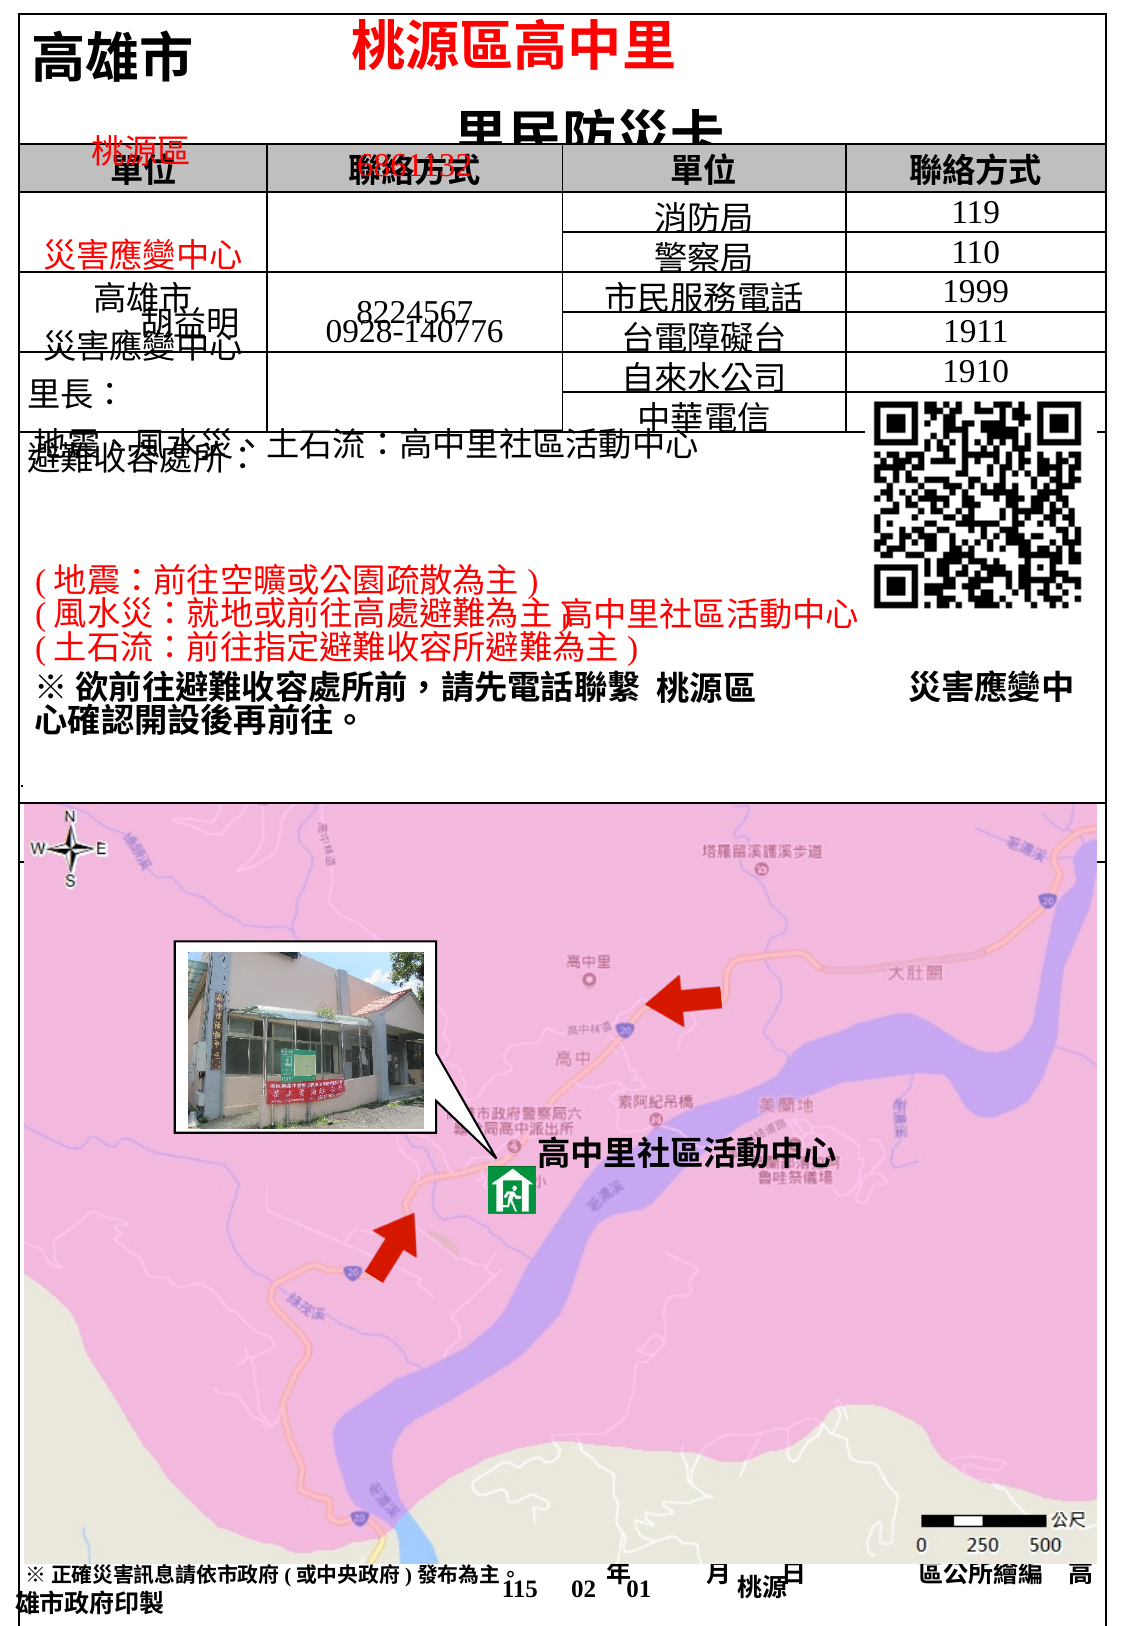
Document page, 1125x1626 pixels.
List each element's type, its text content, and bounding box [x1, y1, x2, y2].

list 胡益明 [113, 285, 268, 366]
list 02 [552, 1571, 610, 1608]
picture [24, 804, 1097, 1564]
list 6861132 [267, 126, 563, 207]
list 桃源區 [623, 664, 790, 716]
title 桃源區高中里 [265, 18, 763, 77]
list 地震、風水災、土石流：高中里社區活動中心 [19, 422, 865, 499]
picture [865, 394, 1097, 621]
list 地震、風水災、土石流：高中里社區活動中心 [1097, 422, 1106, 499]
list 0928-140776 [267, 292, 563, 373]
text_box [174, 941, 497, 1159]
list 01 [610, 1571, 667, 1608]
list 115 [483, 1571, 552, 1608]
text_box 高中里社區活動中心 [545, 585, 917, 641]
list 桃源區 [44, 127, 238, 182]
text_box 高中里社區活動中心 [522, 1124, 852, 1180]
list 桃源 [670, 1568, 803, 1608]
